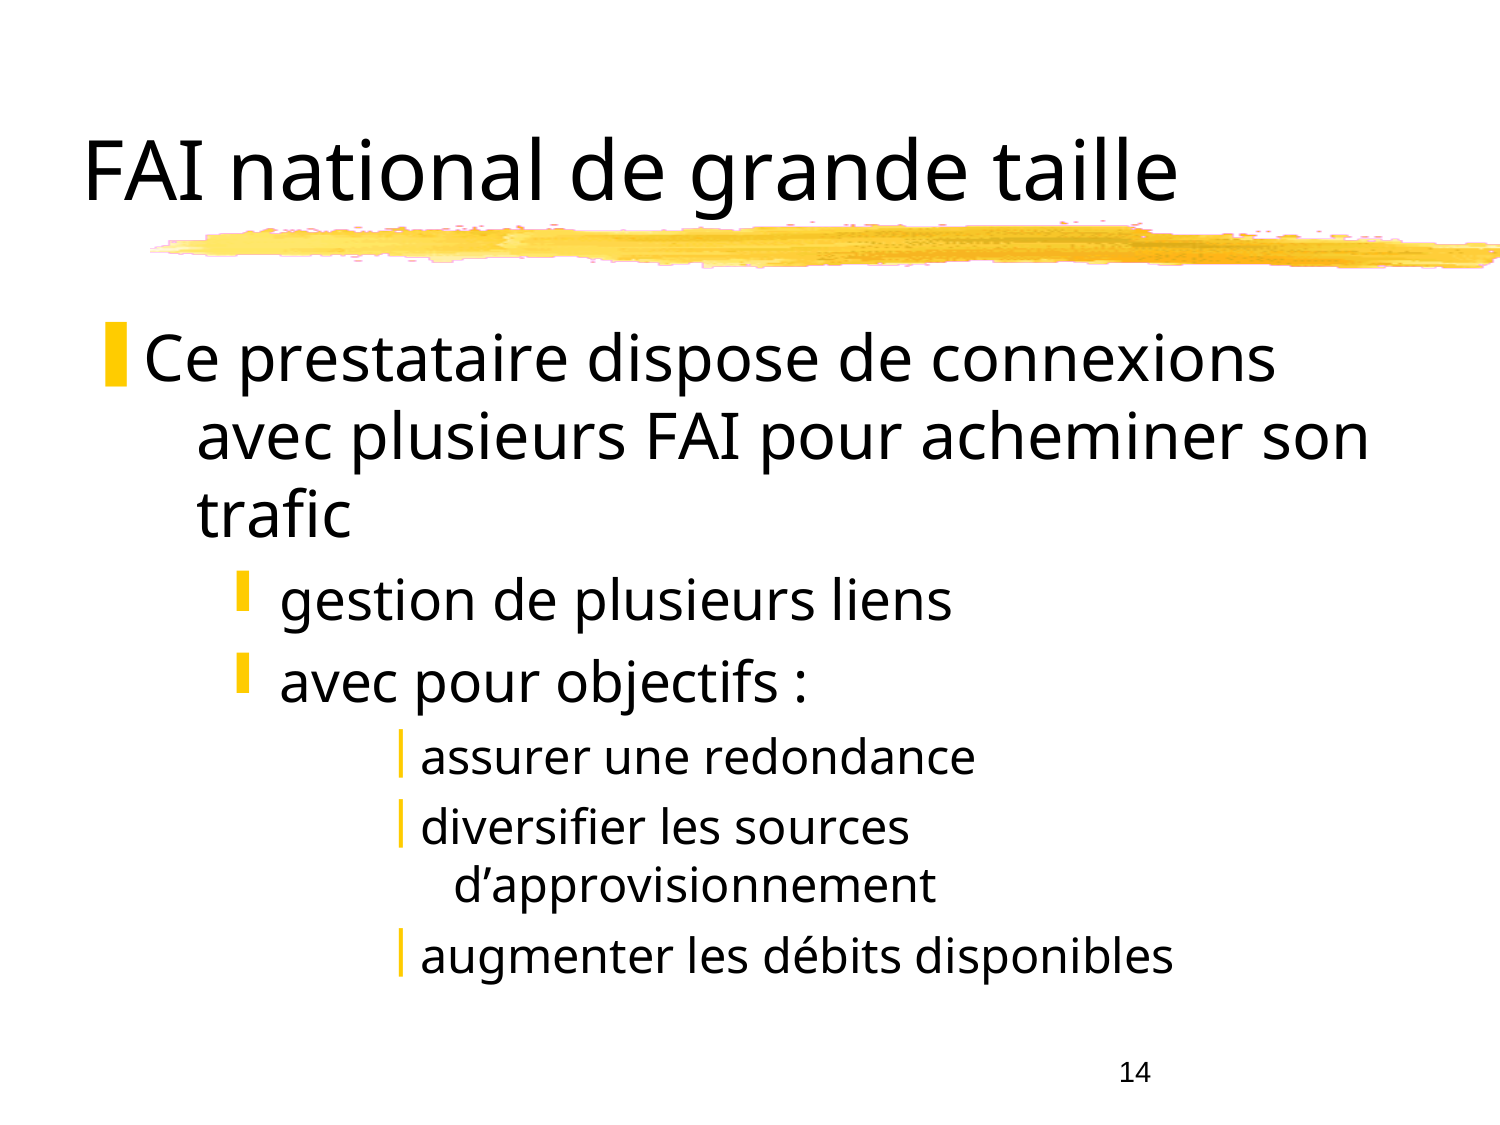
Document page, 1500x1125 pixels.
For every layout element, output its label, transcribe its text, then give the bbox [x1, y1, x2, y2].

title FAI national de grande taille [66, 9, 1342, 225]
text_box [1104, 1021, 1416, 1096]
list Ce prestataire dispose de connexions avec plusieurs FAI pour acheminer son trafic gestion de plusieurs liens avec pour objectifs : assurer une redondance diversifier les sources d’approvisionnement augmenter les débits disponibles [75, 309, 1417, 995]
